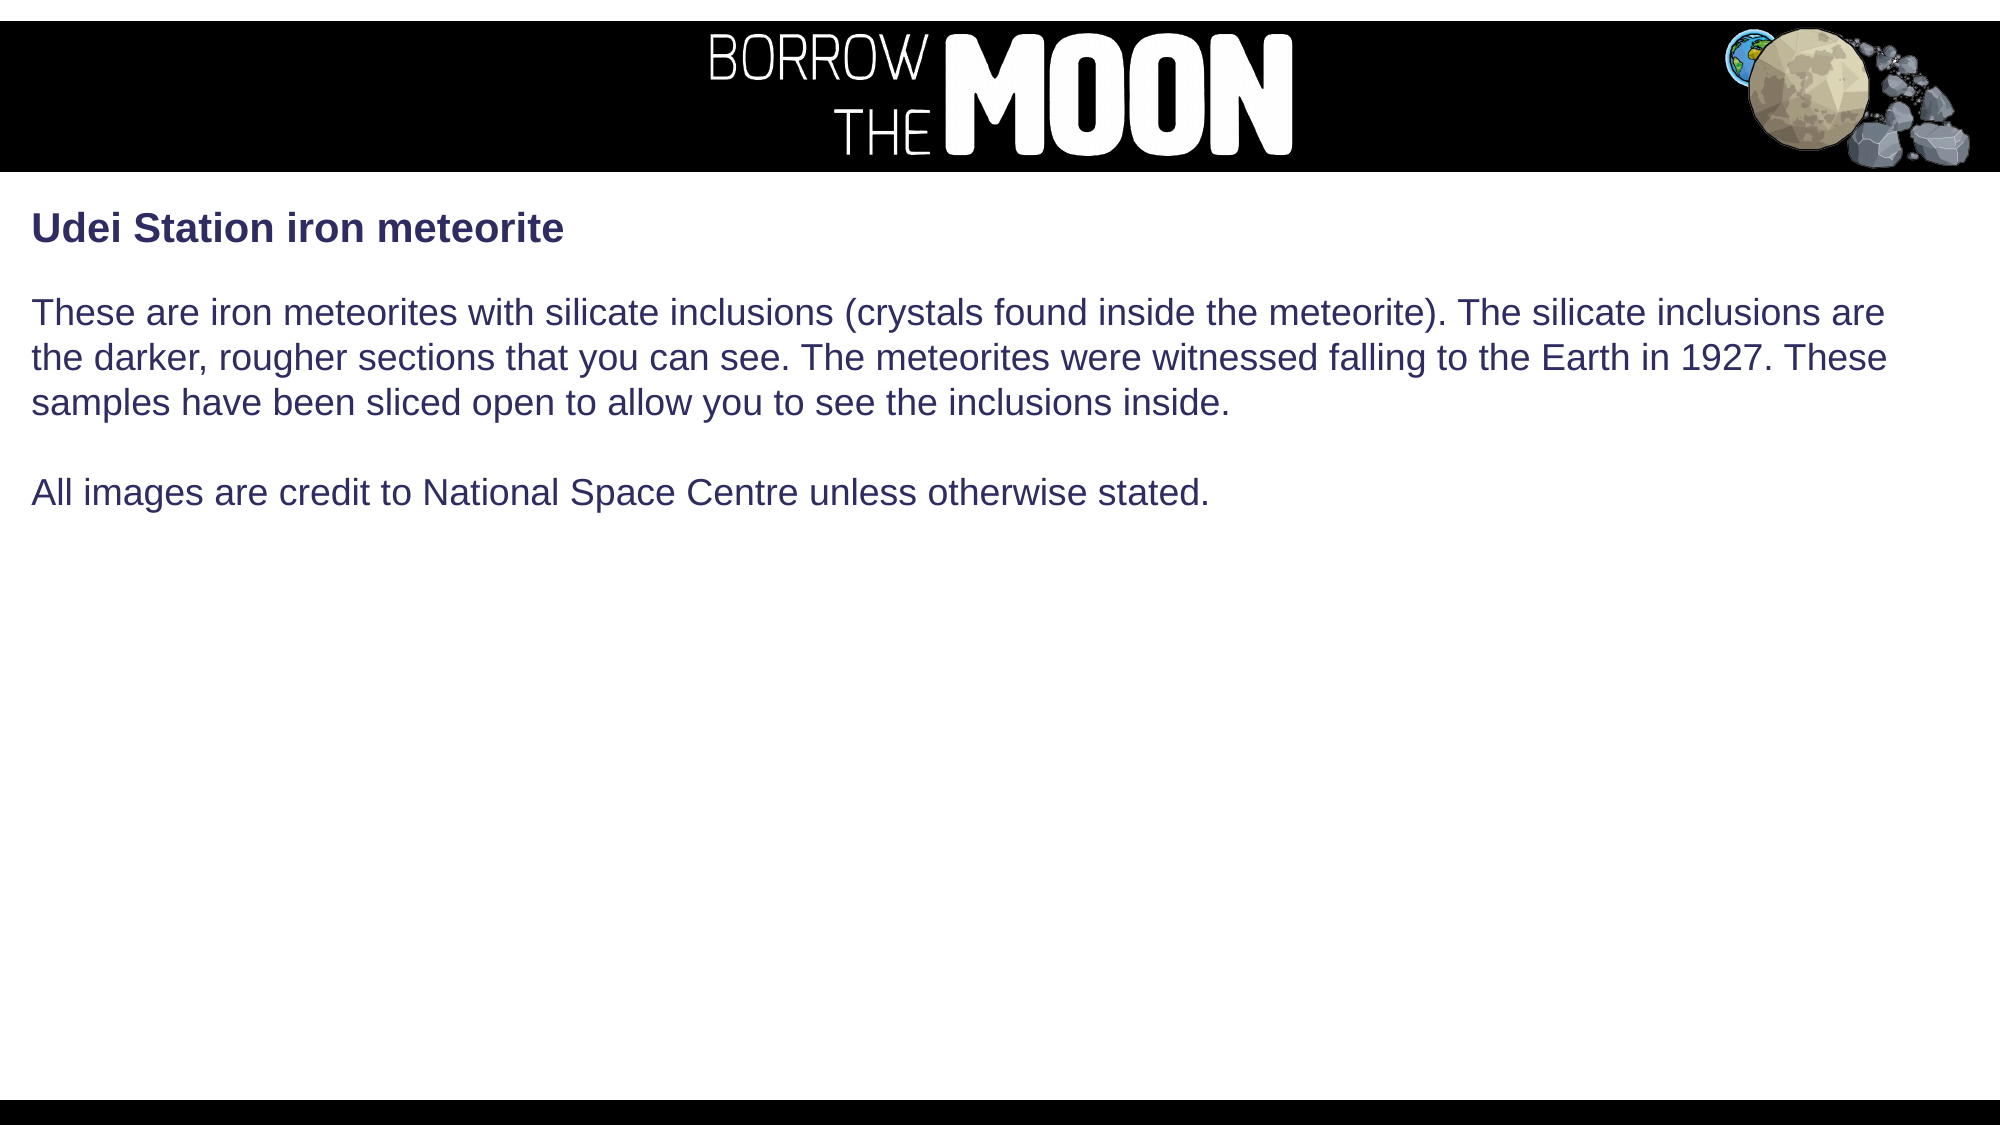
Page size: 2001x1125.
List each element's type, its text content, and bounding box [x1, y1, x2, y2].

text_box Udei Station iron meteorite These are iron meteorites with silicate inclusions (crystals found inside the meteorite). The silicate inclusions are the darker, rougher sections that you can see. The meteorites were witnessed falling to the Earth in 1927. These samples have been sliced open to allow you to see the inclusions inside. All images are credit to National Space Centre unless otherwise stated. [16, 193, 1944, 524]
